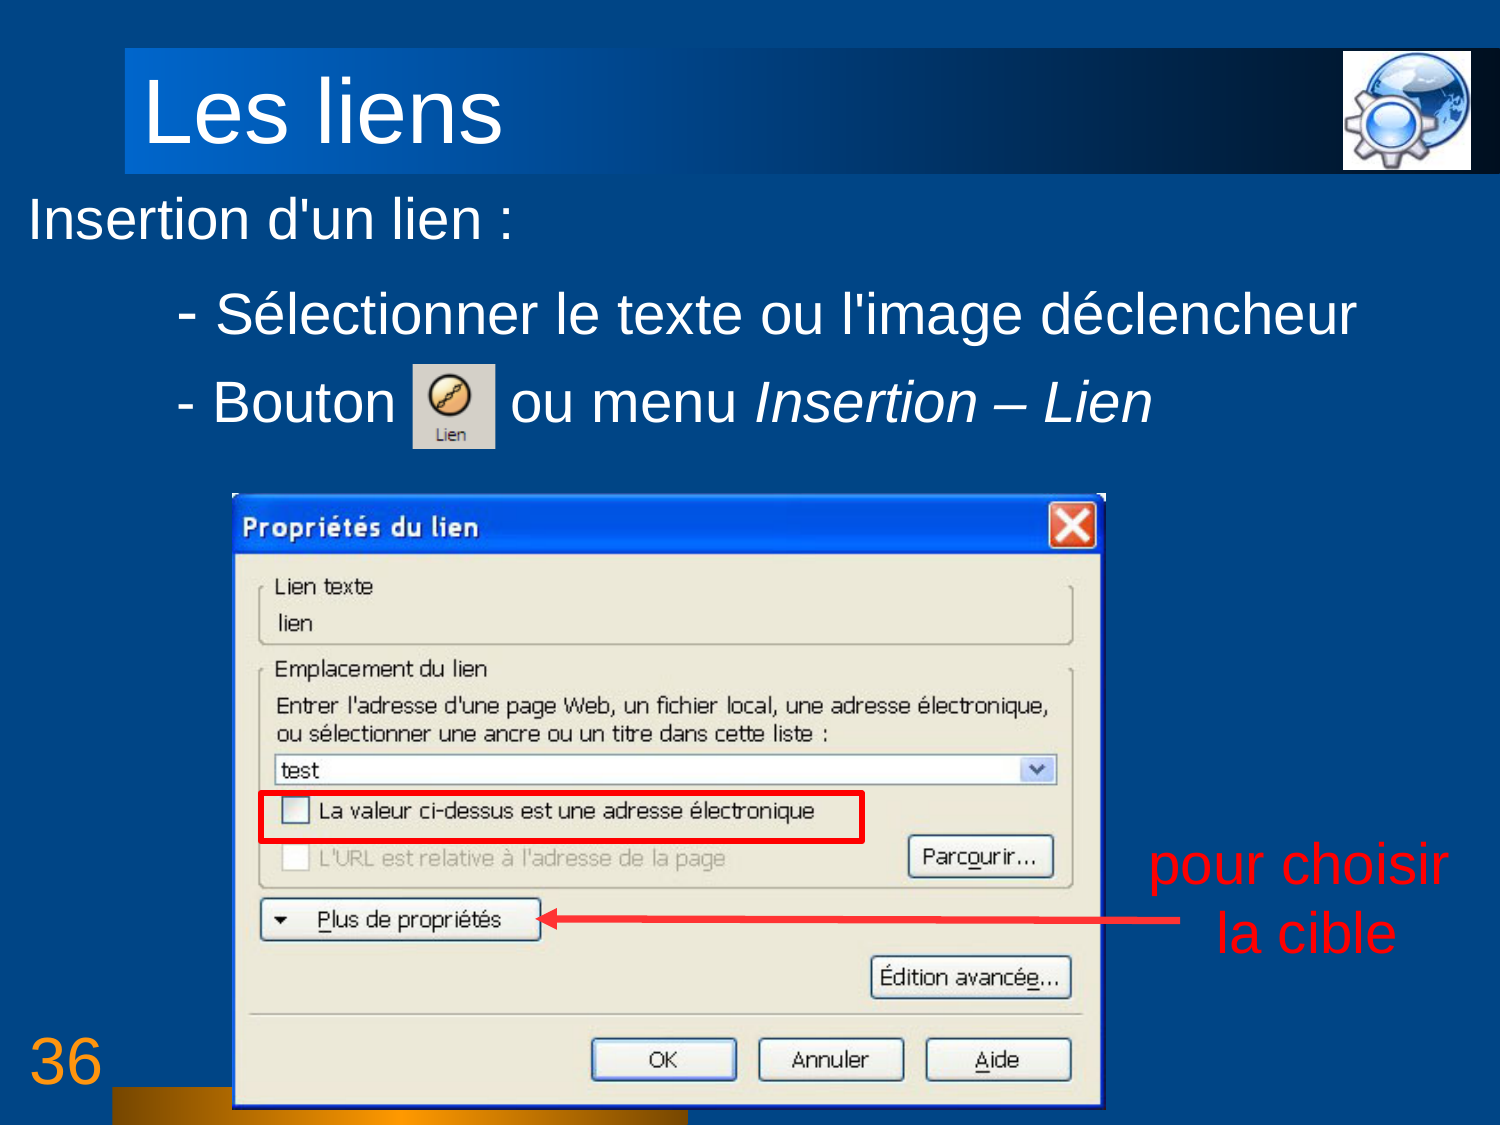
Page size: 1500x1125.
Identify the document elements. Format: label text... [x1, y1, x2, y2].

list Insertion d'un lien : - Sélectionner le texte ou l'image déclencheur - Bouton ou menu Insertion – Lien [12, 174, 1476, 1038]
title Les liens [127, 42, 1403, 174]
chart [412, 364, 496, 449]
text_box pour choisir la cible [1132, 823, 1483, 996]
picture [1403, 51, 1471, 170]
picture [232, 1038, 1106, 1111]
